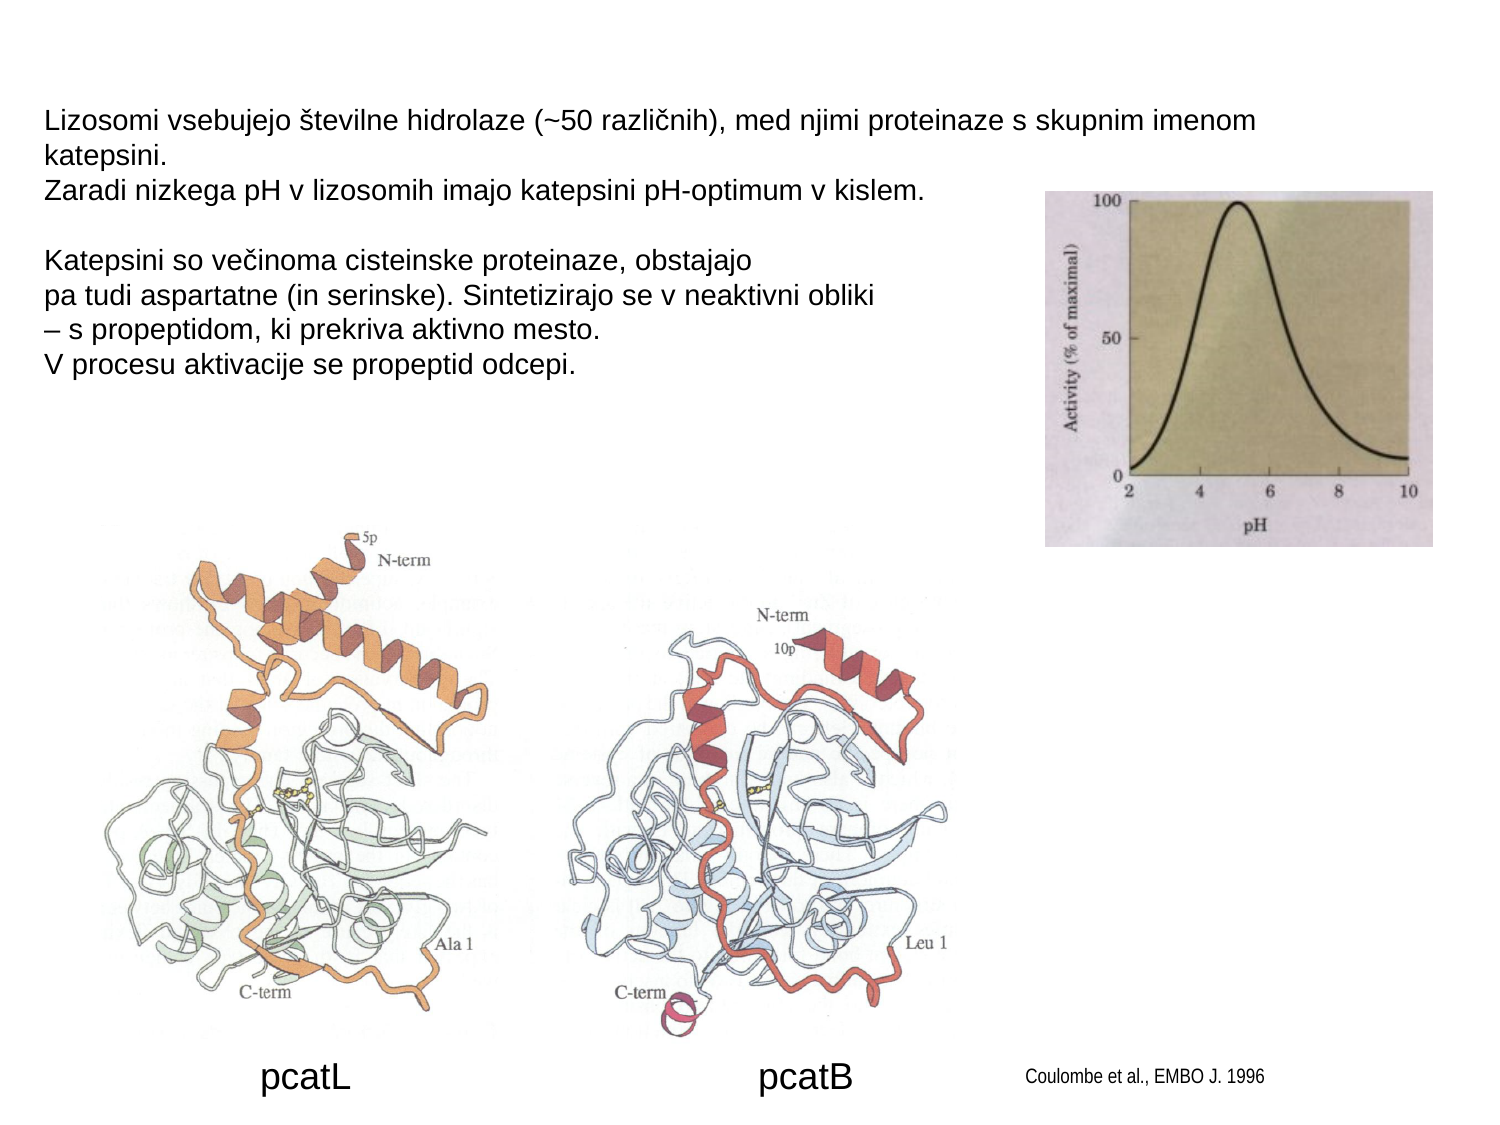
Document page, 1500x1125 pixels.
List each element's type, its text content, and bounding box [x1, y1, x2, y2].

text_box Coulombe et al., EMBO J. 1996 [1010, 1055, 1281, 1096]
text_box pcatL pcatB [245, 1045, 871, 1106]
picture [1045, 191, 1433, 547]
picture [101, 525, 957, 1046]
text_box Lizosomi vsebujejo številne hidrolaze (~50 različnih), med njimi proteinaze s skupnim imenom katepsini. Zaradi nizkega pH v lizosomih imajo katepsini pH-optimum v kislem. Katepsini so večinoma cisteinske proteinaze, obstajajo pa tudi aspartatne (in serinske). Sintetizirajo se v neaktivni obliki – s propeptidom, ki prekriva aktivno mesto. V procesu aktivacije se propeptid odcepi. [29, 93, 1396, 389]
